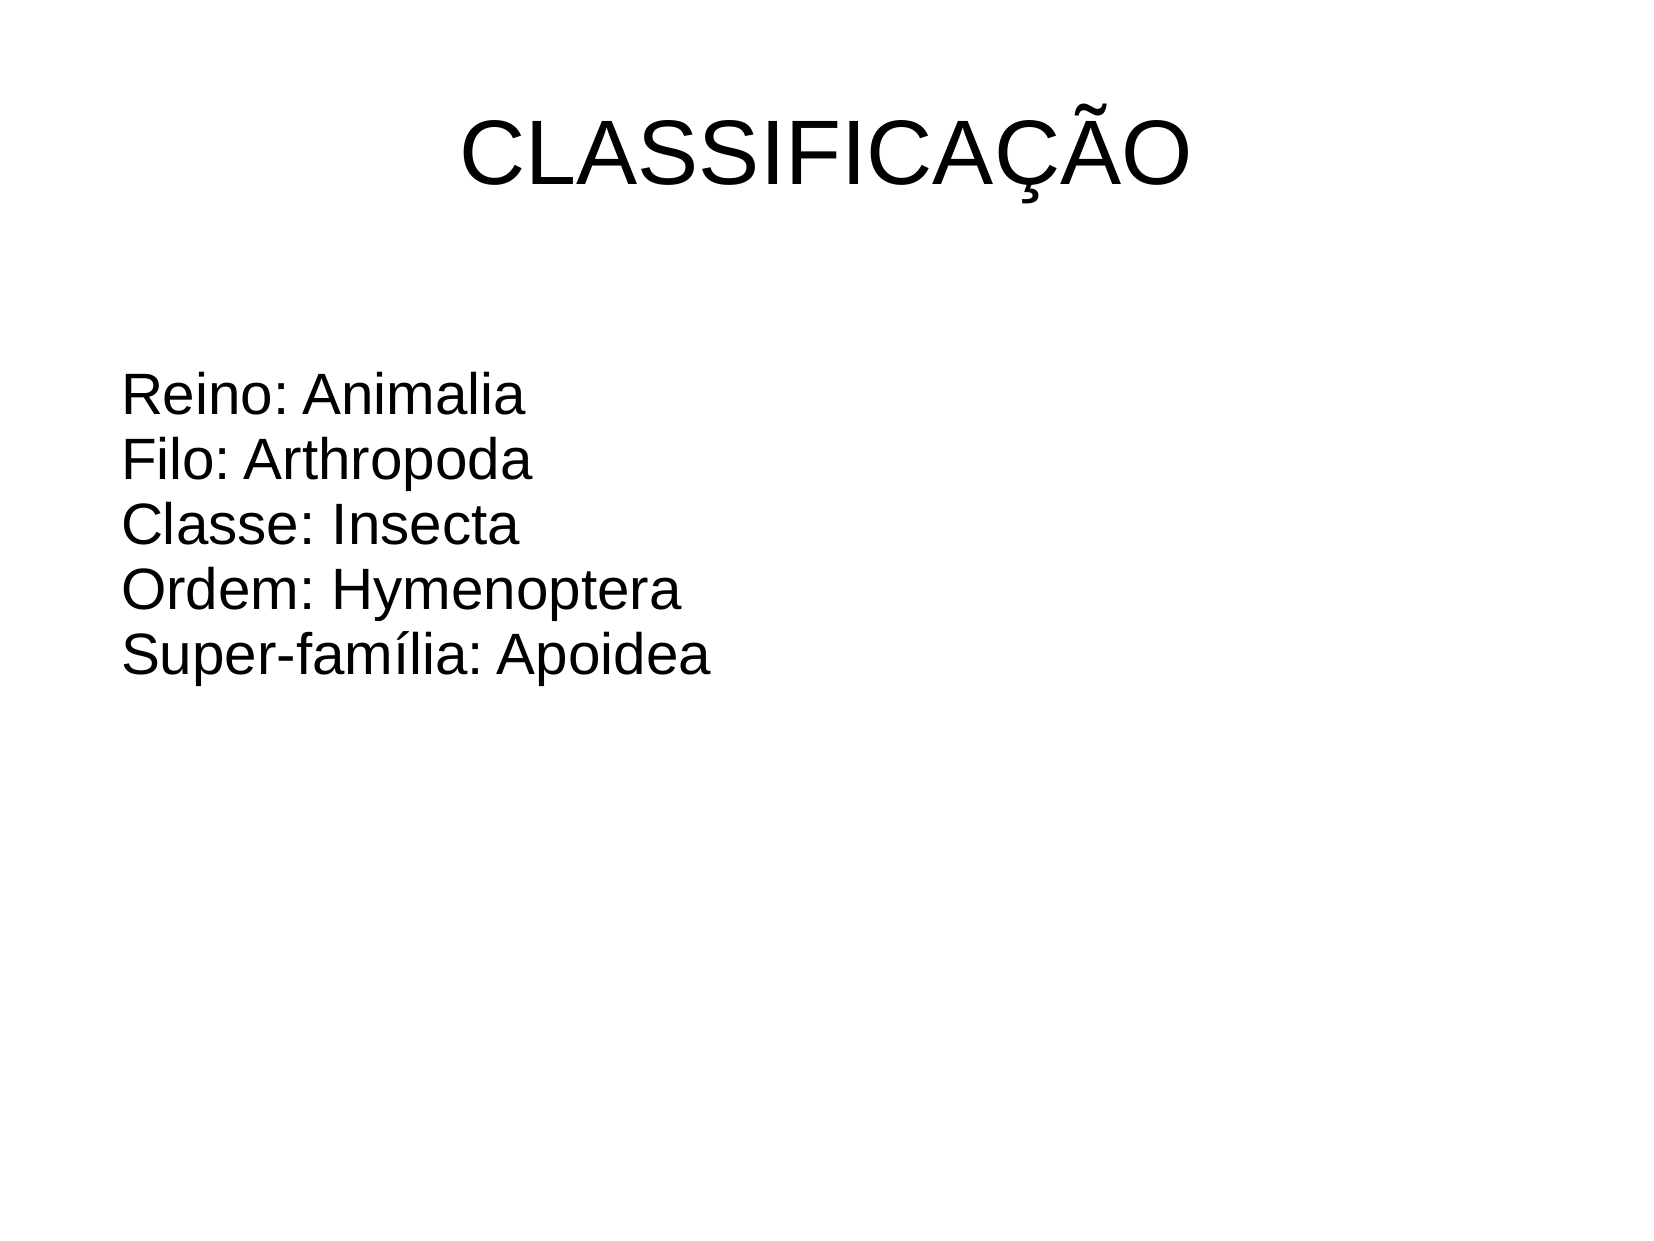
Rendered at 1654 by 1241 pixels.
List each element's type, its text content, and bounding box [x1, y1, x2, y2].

text_box Reino: Animalia Filo: Arthropoda Classe: Insecta Ordem: Hymenoptera Super-família: Apoidea [106, 354, 1276, 981]
title CLASSIFICAÇÃO [82, 49, 1571, 257]
